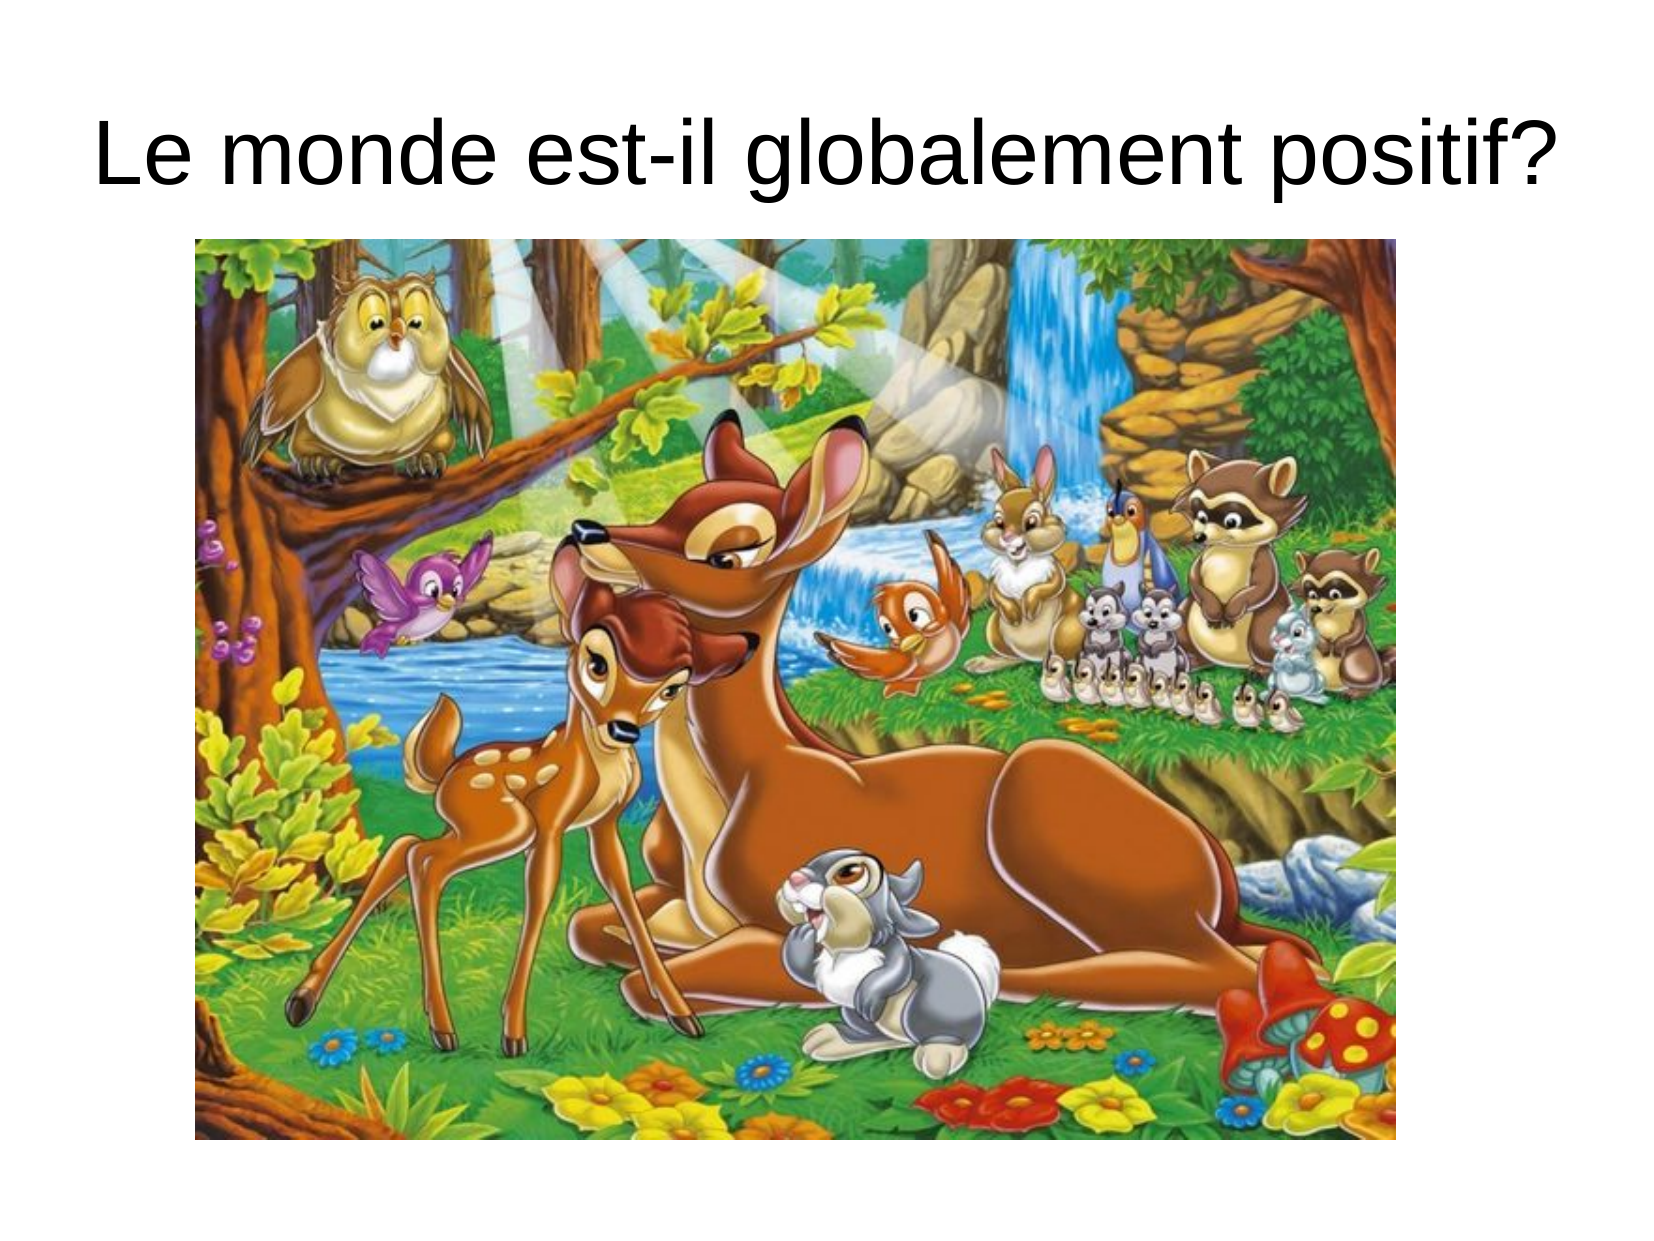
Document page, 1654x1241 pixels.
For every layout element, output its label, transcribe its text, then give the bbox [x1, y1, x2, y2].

picture [195, 239, 1396, 1141]
title Le monde est-il globalement positif? [82, 49, 1571, 257]
